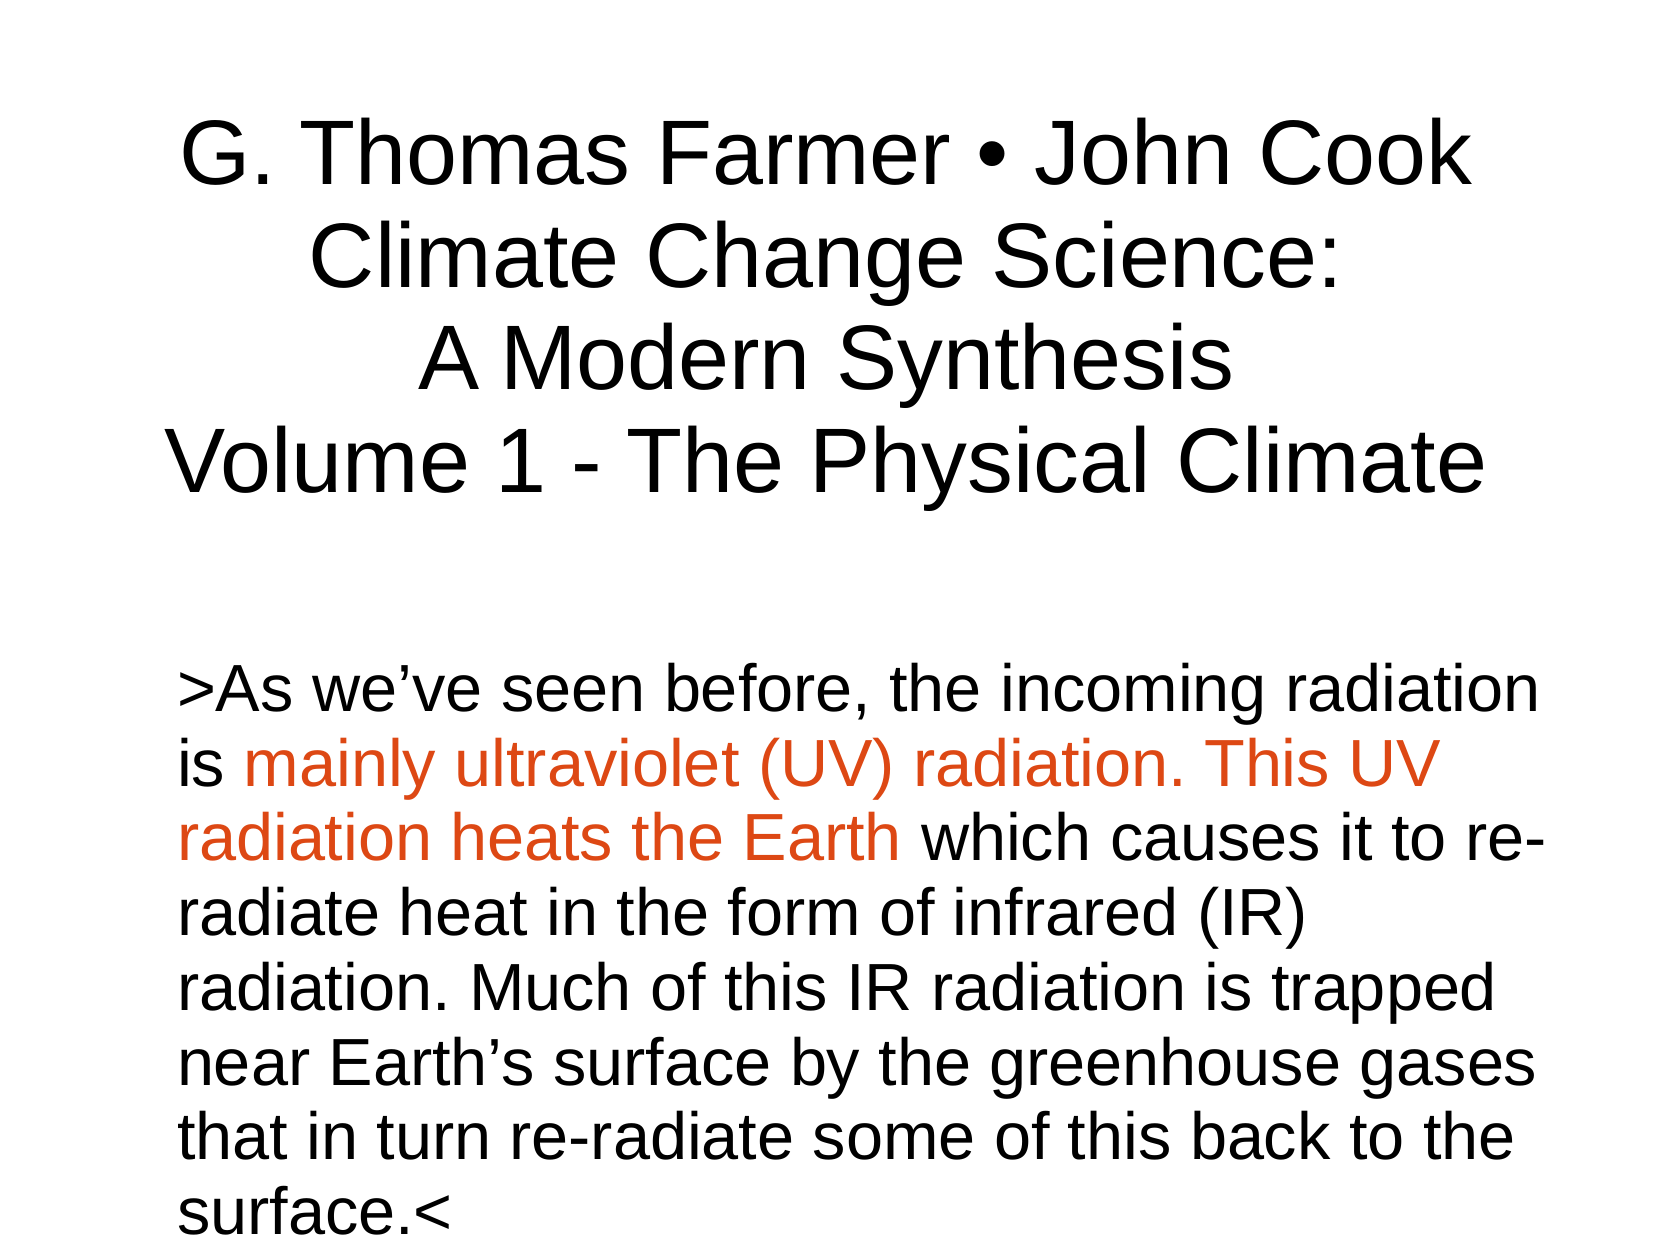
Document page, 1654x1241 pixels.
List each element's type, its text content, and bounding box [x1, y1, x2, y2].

title G. Thomas Farmer • John Cook Climate Change Science: A Modern Synthesis Volume 1 - The Physical Climate [82, 101, 1571, 615]
list >As we’ve seen before, the incoming radiation is mainly ultraviolet (UV) radiation. This UV radiation heats the Earth which causes it to re-radiate heat in the form of infrared (IR) radiation. Much of this IR radiation is trapped near Earth’s surface by the greenhouse gases that in turn re-radiate some of this back to the surface.< [106, 650, 1562, 1241]
